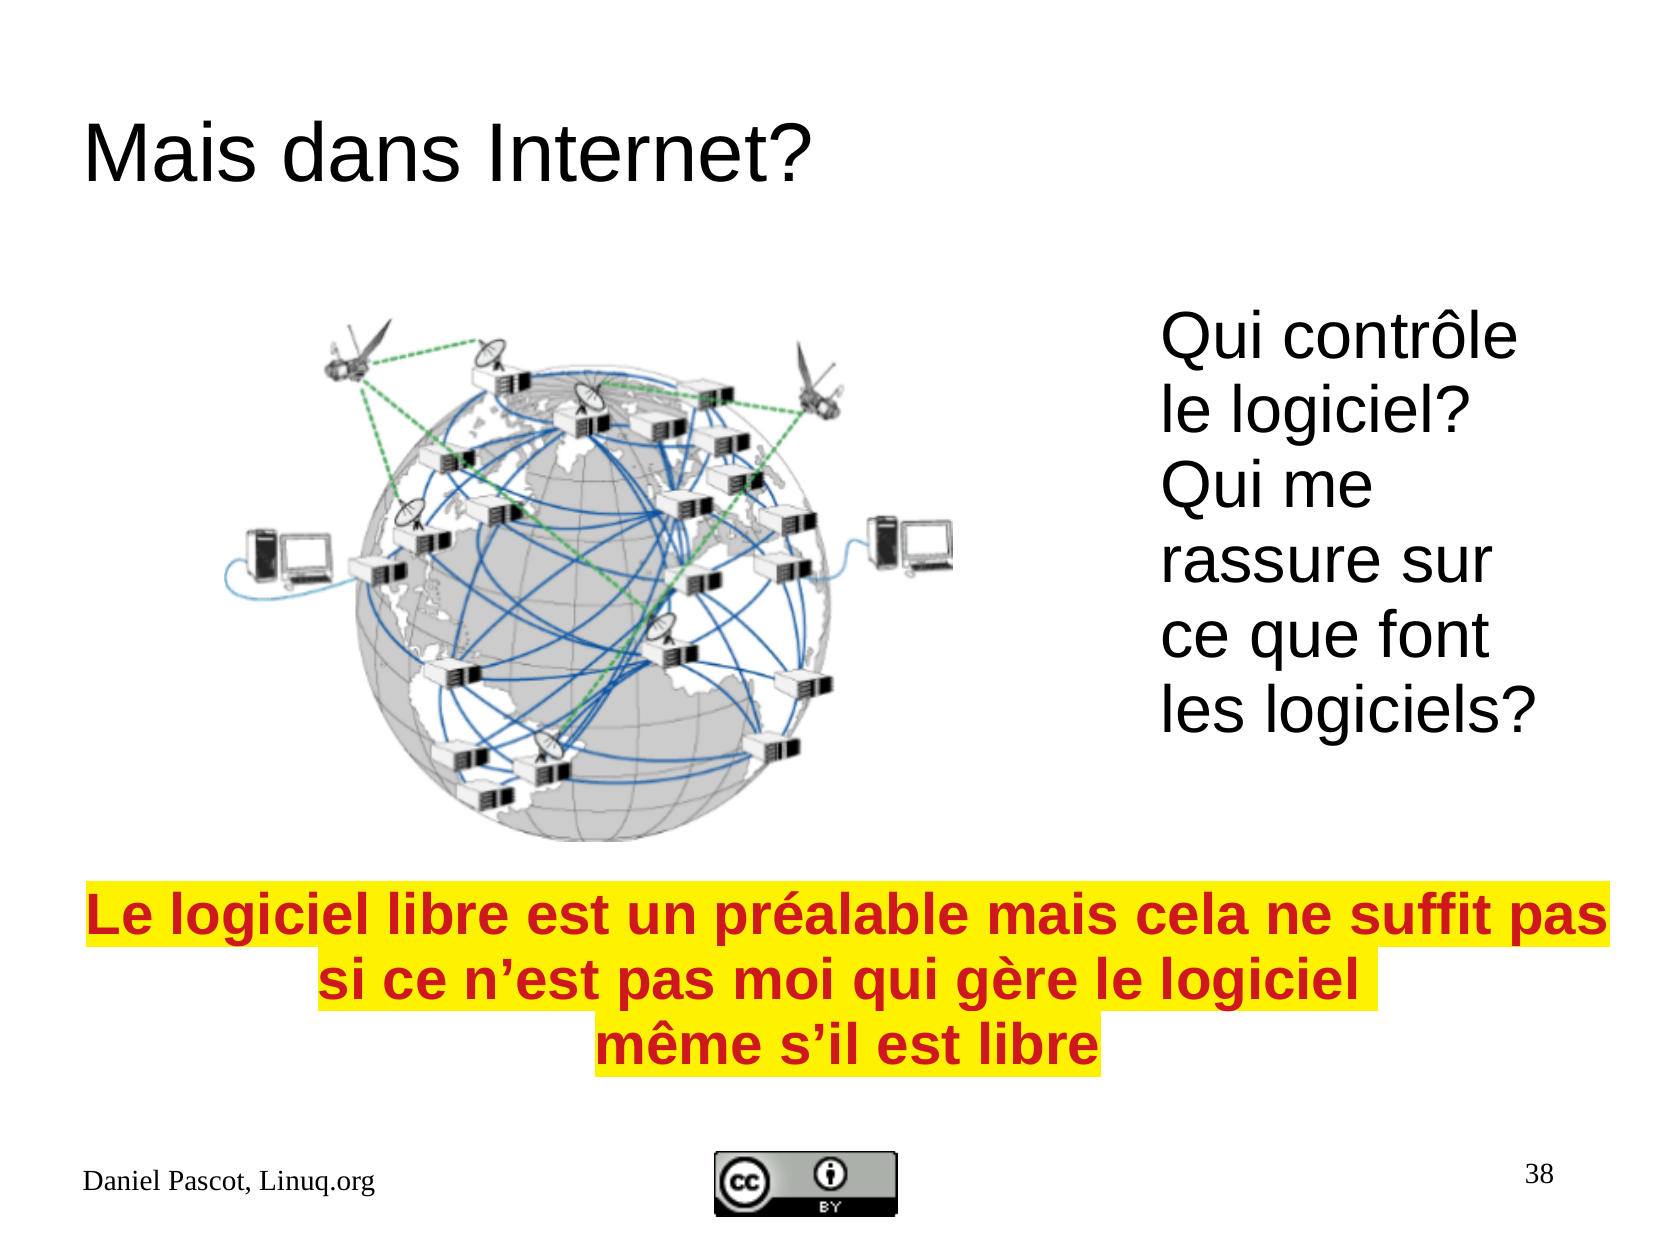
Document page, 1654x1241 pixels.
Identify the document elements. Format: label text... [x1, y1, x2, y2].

text_box Le logiciel libre est un préalable mais cela ne suffit pas si ce n’est pas moi qui gère le logiciel même s’il est libre [70, 874, 1626, 1084]
text_box Qui contrôle le logiciel? Qui me rassure sur ce que font les logiciels? [1145, 290, 1583, 874]
picture [714, 1151, 898, 1217]
title Mais dans Internet? [82, 49, 1571, 257]
picture [224, 318, 953, 842]
